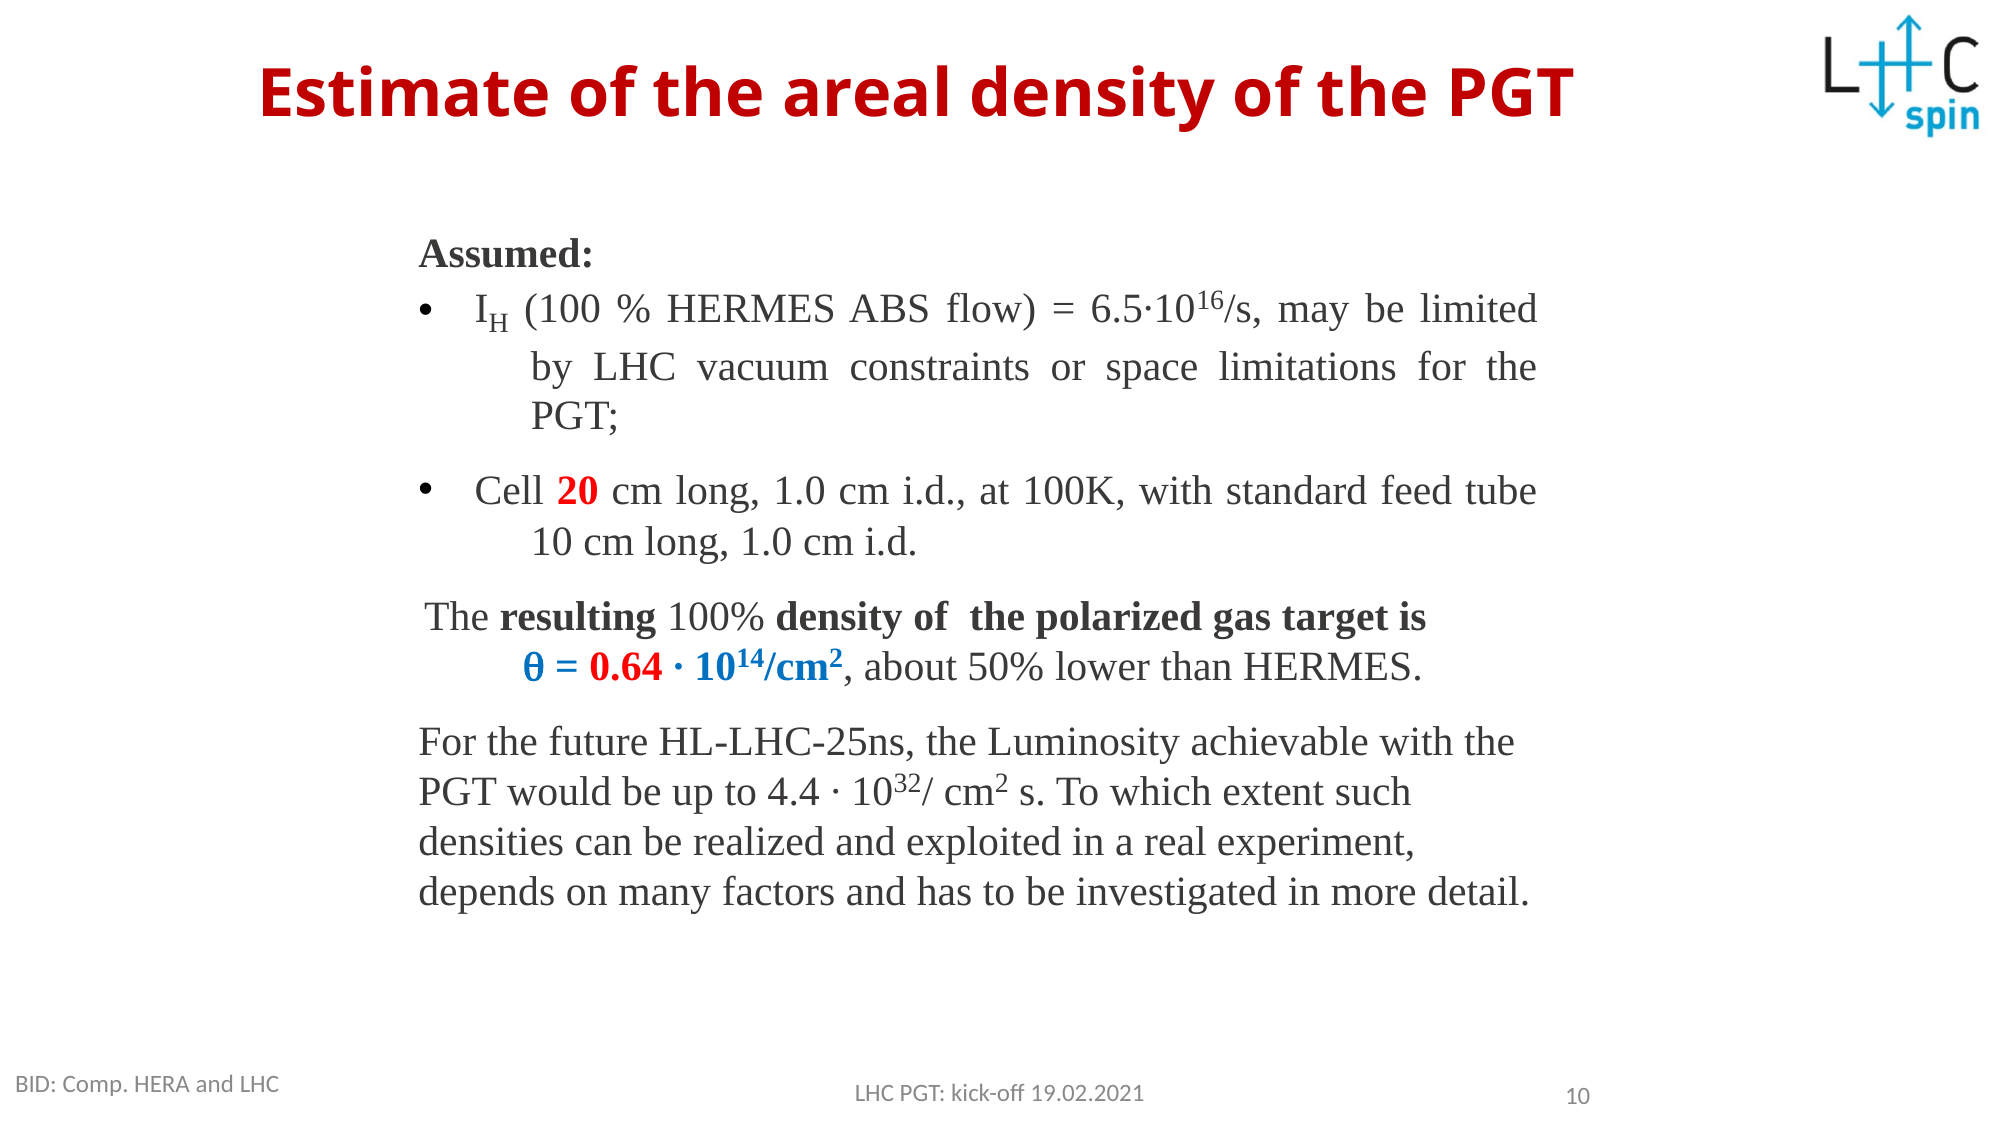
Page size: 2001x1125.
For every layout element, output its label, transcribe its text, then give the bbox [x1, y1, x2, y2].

text_box Assumed: IH (100 % HERMES ABS flow) = 6.5∙1016/s, may be limited by LHC vacuum constraints or space limitations for the PGT; Cell 20 cm long, 1.0 cm i.d., at 100K, with standard feed tube 10 cm long, 1.0 cm i.d. The resulting 100% density of the polarized gas target is q = 0.64 ∙ 1014/cm2, about 50% lower than HERMES. For the future HL-LHC-25ns, the Luminosity achievable with the PGT would be up to 4.4 ∙ 1032/ cm2 s. To which extent such densities can be realized and exploited in a real experiment, depends on many factors and has to be investigated in more detail. [403, 222, 1554, 903]
text_box LHC PGT: kick-off 19.02.2021 [662, 1061, 1338, 1122]
picture [1816, 8, 1989, 142]
text_box [1550, 1065, 2000, 1125]
text_box Estimate of the areal density of the PGT [61, 41, 1703, 138]
text_box BID: Comp. HERA and LHC [0, 1052, 451, 1113]
